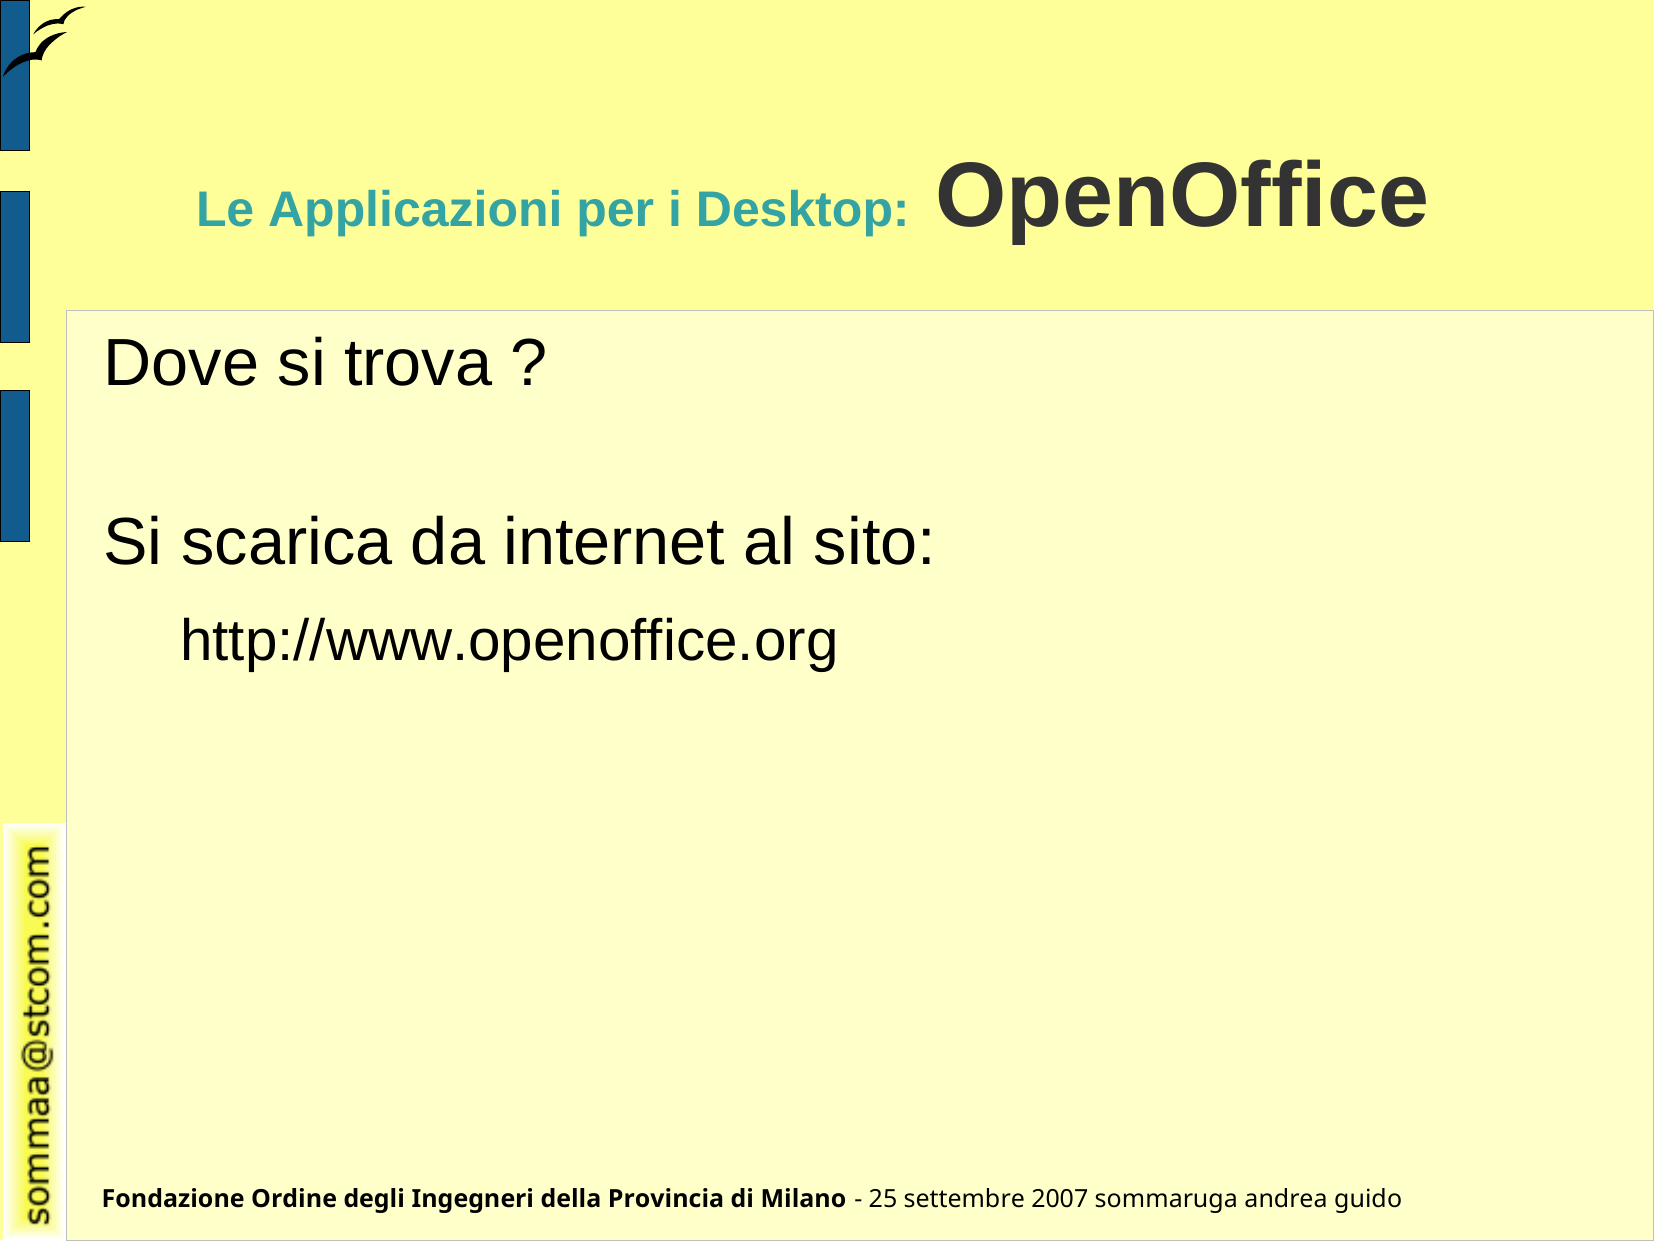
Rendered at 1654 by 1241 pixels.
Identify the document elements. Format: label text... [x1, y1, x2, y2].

title Le Applicazioni per i Desktop: OpenOffice [121, 91, 1534, 299]
list Dove si trova ? Si scarica da internet al sito: http://www.openoffice.org [85, 324, 1628, 1163]
picture [3, 823, 66, 1241]
